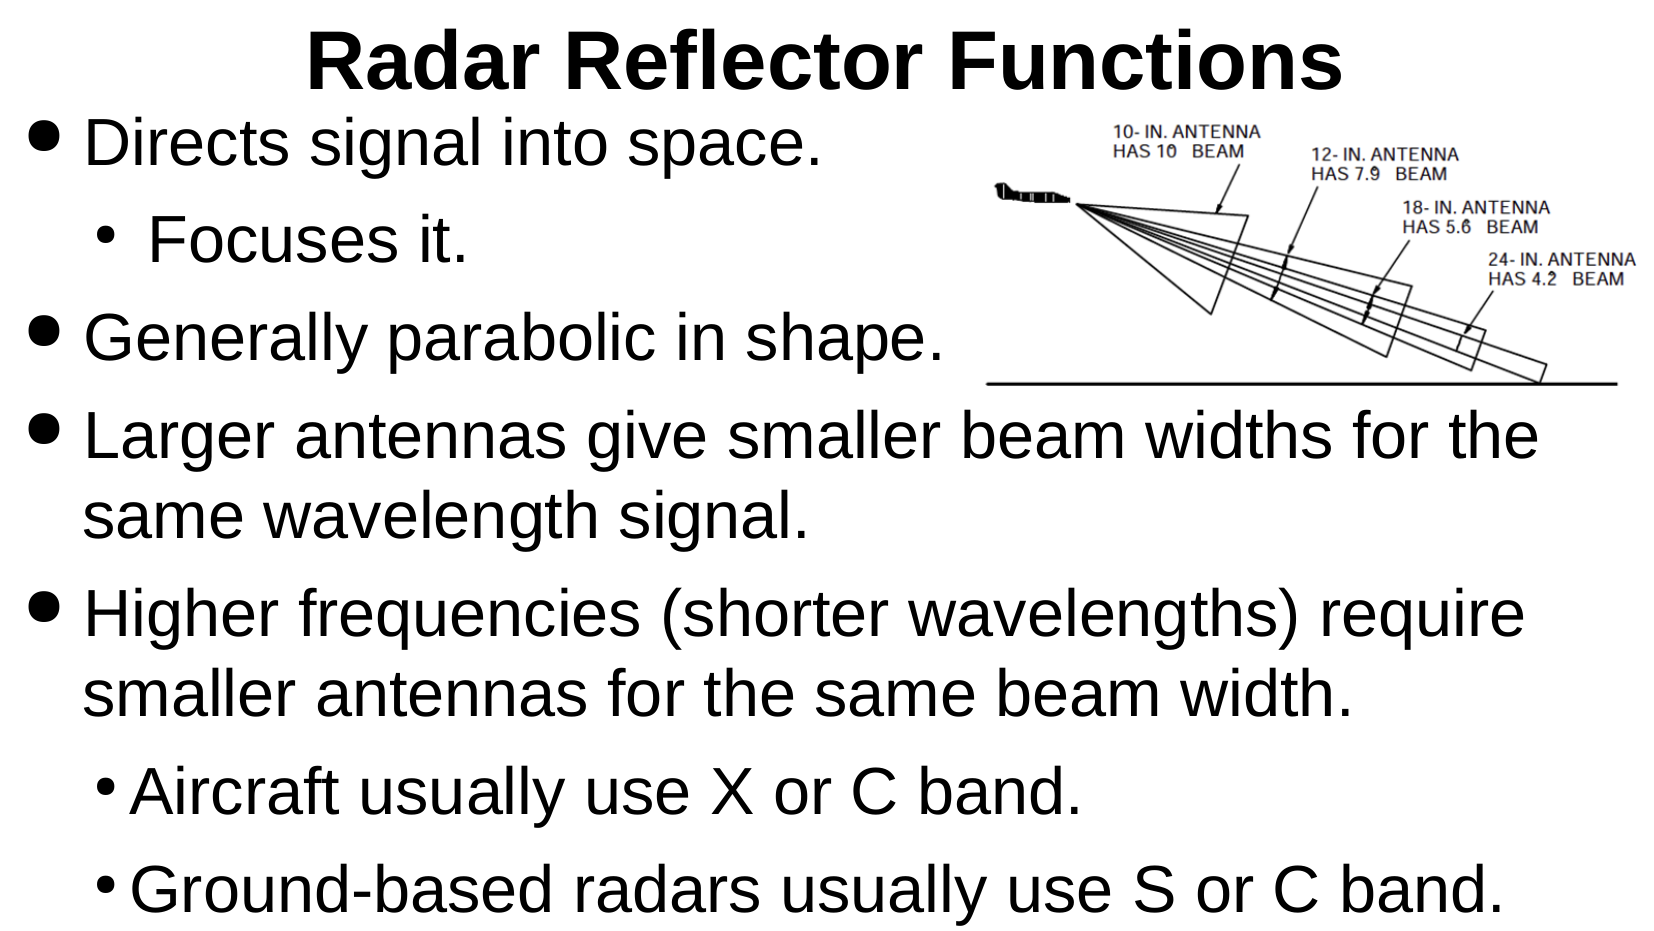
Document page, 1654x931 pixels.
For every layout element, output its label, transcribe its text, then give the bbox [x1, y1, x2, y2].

text_box Directs signal into space. Focuses it. Generally parabolic in shape. Larger antennas give smaller beam widths for the same wavelength signal. Higher frequencies (shorter wavelengths) require smaller antennas for the same beam width. Aircraft usually use X or C band. Ground-based radars usually use S or C band. [0, 90, 1625, 931]
picture [975, 112, 1637, 389]
title Radar Reflector Functions [0, 5, 1654, 107]
